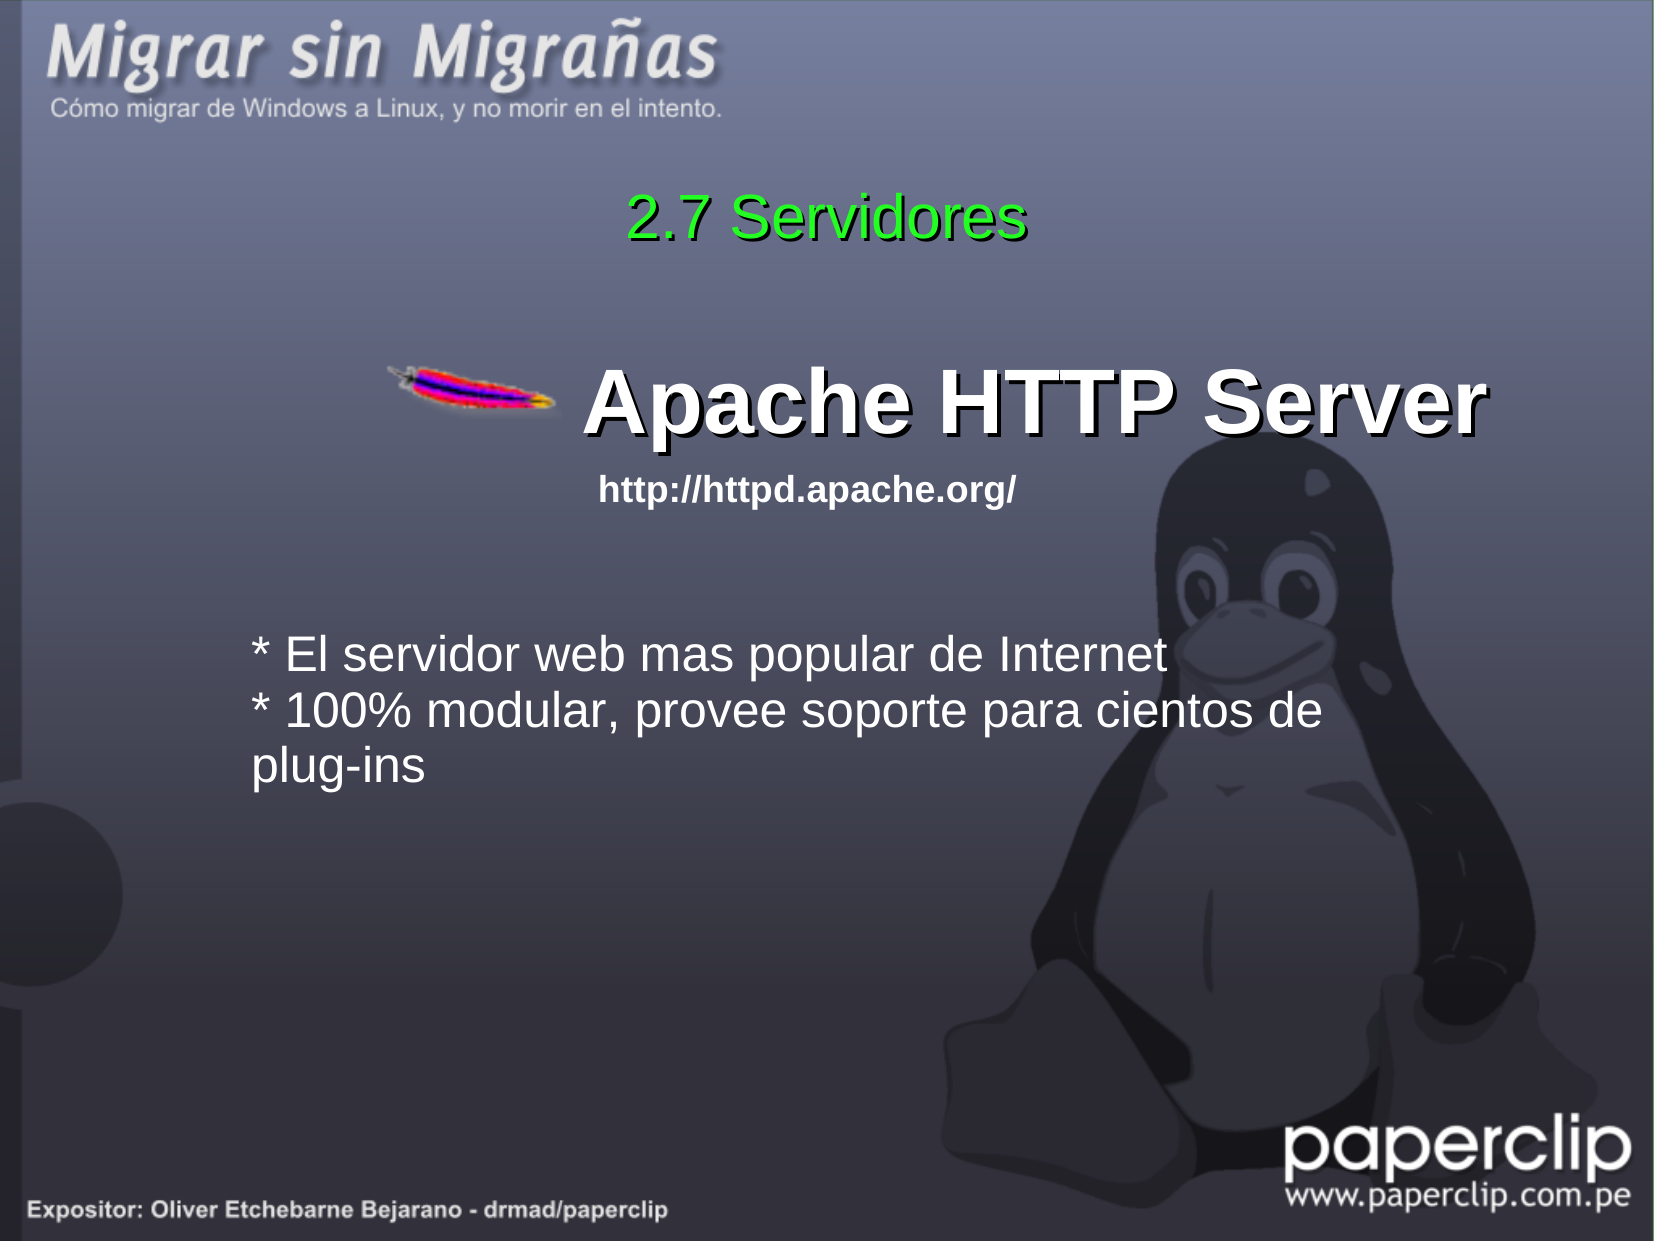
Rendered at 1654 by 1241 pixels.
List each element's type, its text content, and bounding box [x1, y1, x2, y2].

title 2.7 Servidores [82, 177, 1572, 257]
picture [0, 0, 1654, 1241]
text_box * El servidor web mas popular de Internet * 100% modular, provee soporte para cientos de plug-ins [236, 618, 1447, 801]
text_box http://httpd.apache.org/ [583, 461, 1033, 518]
text_box Apache HTTP Server [566, 342, 1565, 461]
